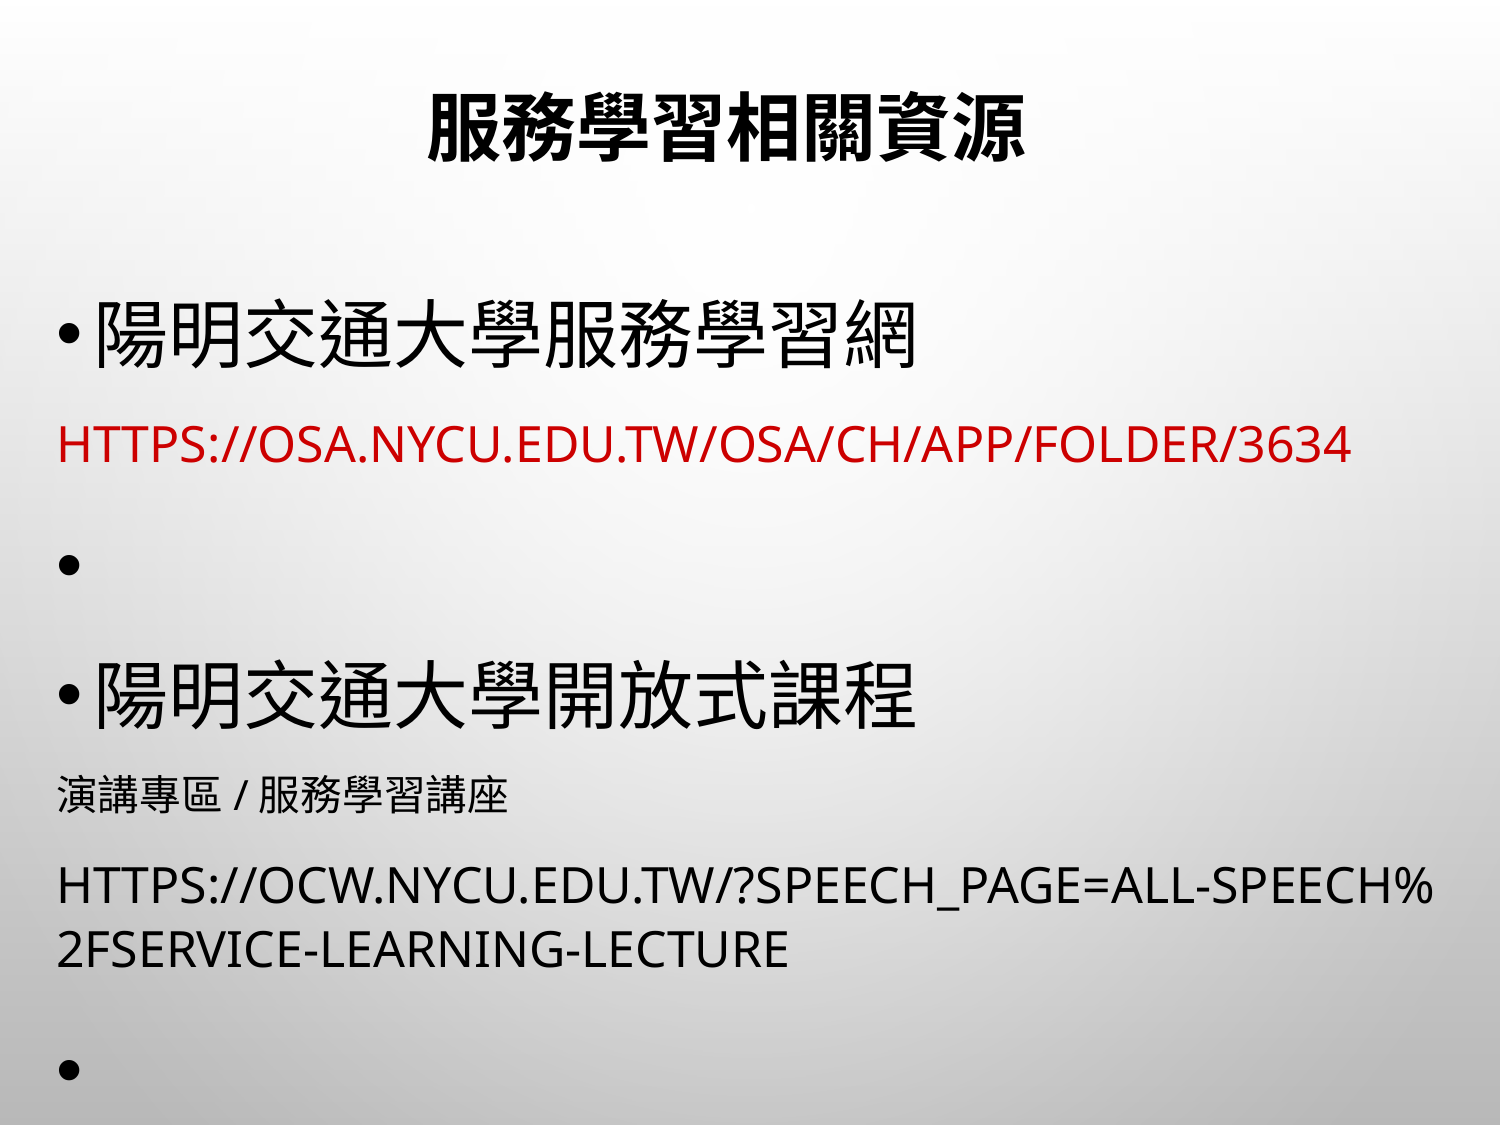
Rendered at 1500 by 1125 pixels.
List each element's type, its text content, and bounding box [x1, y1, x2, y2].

title 服務學習相關資源 [88, 0, 1364, 262]
list 陽明交通大學服務學習網 https://osa.nycu.edu.tw/osa/ch/app/folder/3634 陽明交通大學開放式課程 演講專區/服務學習講座 https://ocw.nycu.edu.tw/?speech_page=all-speech%2Fservice-learning-lecture [41, 262, 1459, 1005]
